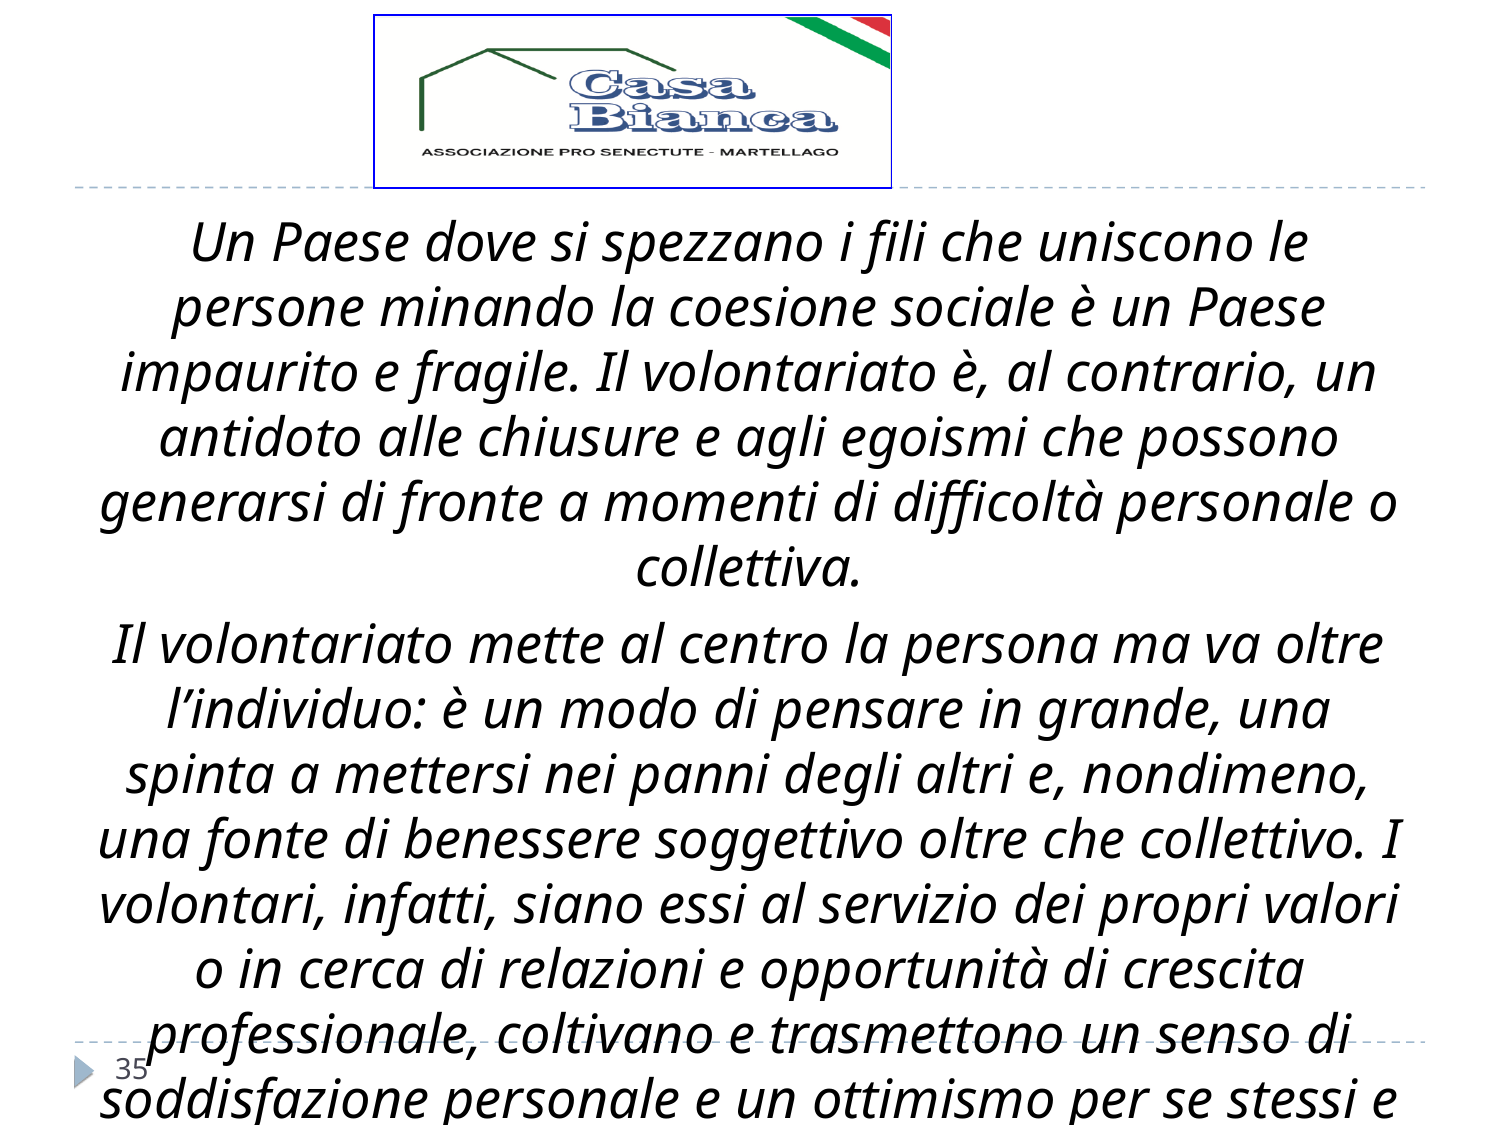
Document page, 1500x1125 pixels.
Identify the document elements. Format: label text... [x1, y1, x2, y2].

footer [820, 1093, 835, 1103]
slide_number <numero> [279, 1092, 294, 1103]
footer [554, 1093, 569, 1103]
footer [661, 1092, 674, 1102]
slide_number <numero> [100, 1042, 426, 1103]
list Un Paese dove si spezzano i fili che uniscono le persone minando la coesione sociale è un Paese impaurito e fragile. Il volontariato è, al contrario, un antidoto alle chiusure e agli egoismi che possono generarsi di fronte a momenti di difficoltà personale o collettiva. Il volontariato mette al centro la persona ma va oltre l’individuo: è un modo di pensare in grande, una spinta a mettersi nei panni degli altri e, nondimeno, una fonte di benessere soggettivo oltre che collettivo. I volontari, infatti, siano essi al servizio dei propri valori o in cerca di relazioni e opportunità di crescita professionale, coltivano e trasmettono un senso di soddisfazione personale e un ottimismo per se stessi e per il mondo." Sergio Mattarella presidente della Repubblica Italiana [75, 200, 1425, 1010]
footer [918, 1093, 932, 1103]
footer [1041, 1042, 1051, 1049]
footer [527, 1042, 542, 1049]
footer [691, 1042, 706, 1049]
footer [1003, 1093, 1017, 1103]
footer [629, 1042, 642, 1049]
footer [987, 1092, 1000, 1103]
footer [475, 1042, 1051, 1103]
footer [979, 1042, 994, 1049]
footer [702, 1092, 715, 1102]
footer [1033, 1093, 1048, 1103]
footer [482, 1092, 495, 1102]
footer [587, 1093, 600, 1103]
slide_number <numero> [162, 1092, 177, 1103]
footer [902, 1092, 915, 1103]
picture [375, 15, 891, 188]
slide_number <numero> [193, 1092, 208, 1103]
footer [776, 1093, 789, 1103]
footer [815, 1042, 828, 1049]
footer [616, 1092, 631, 1103]
